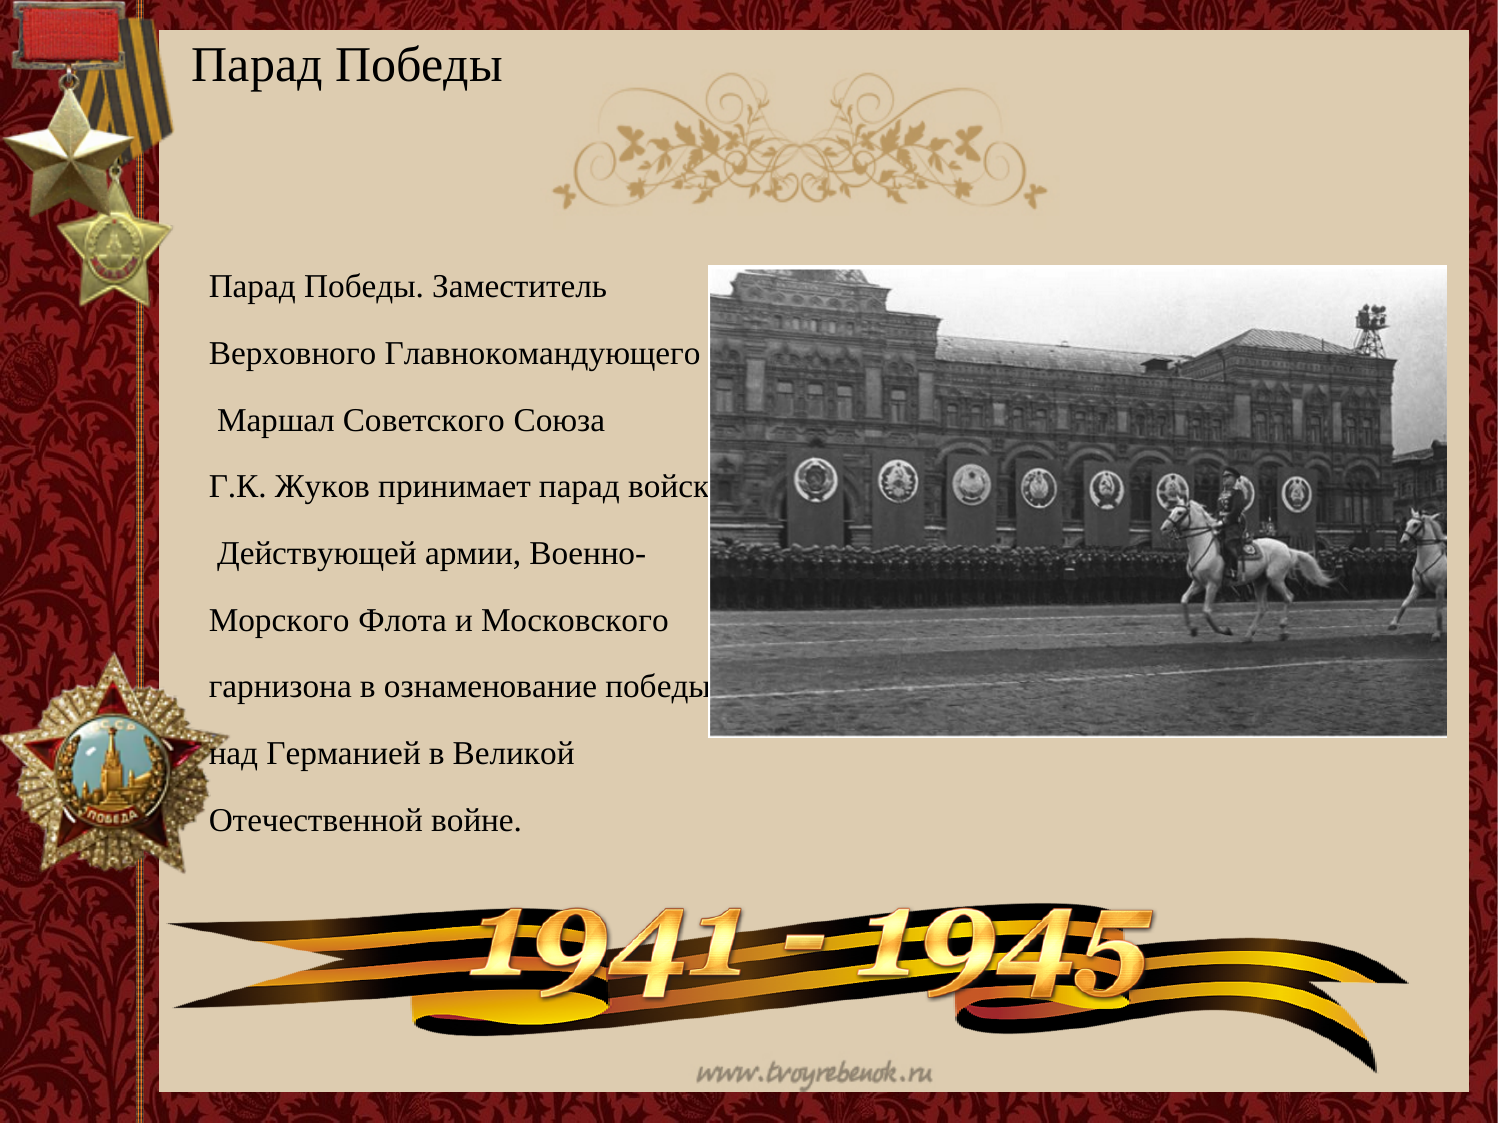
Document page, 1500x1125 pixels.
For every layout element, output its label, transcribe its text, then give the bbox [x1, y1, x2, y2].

picture [0, 0, 1498, 1123]
title Парад Победы [177, 29, 561, 119]
list Парад Победы. Заместитель Верховного Главнокомандующего Маршал Советского Союза Г.К. Жуков принимает парад войск Действующей армии, Военно- Морского Флота и Московского гарнизона в ознаменование победы над Германией в Великой Отечественной войне. [206, 263, 1425, 1034]
